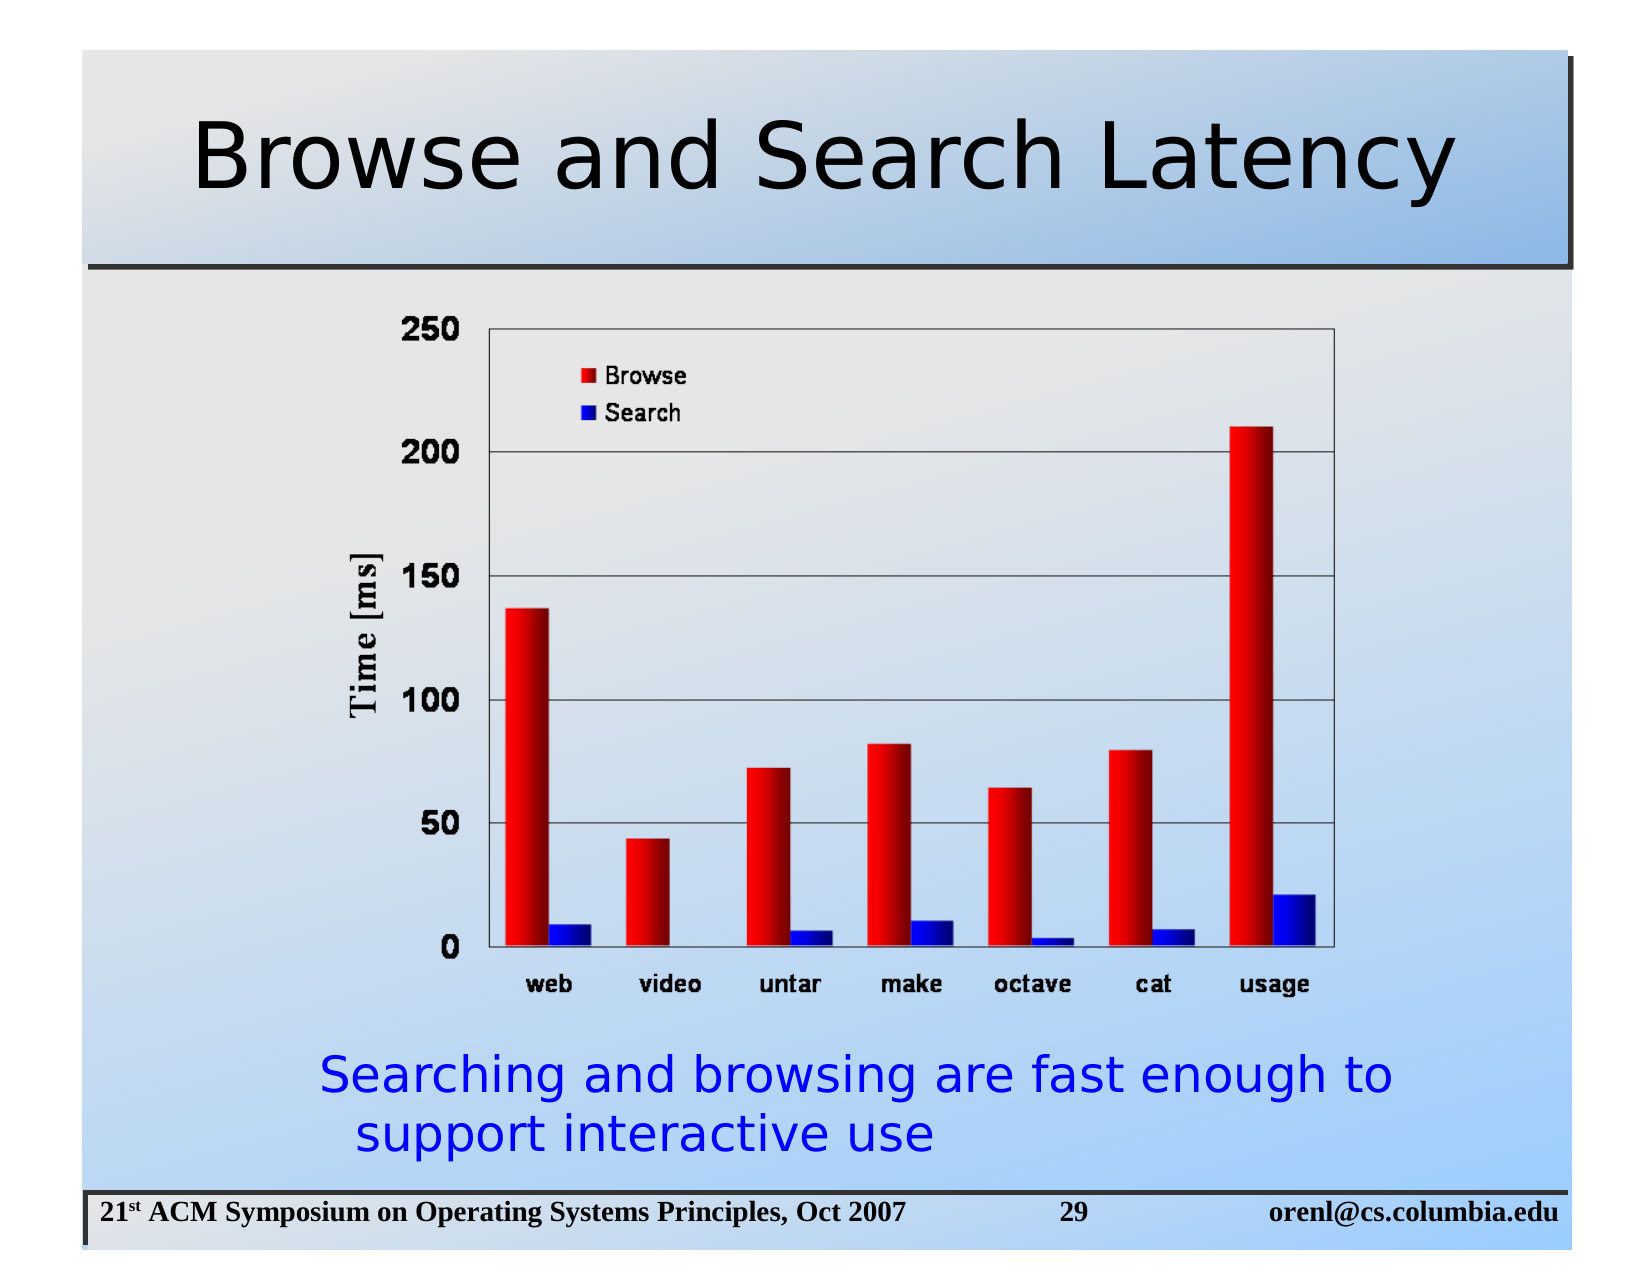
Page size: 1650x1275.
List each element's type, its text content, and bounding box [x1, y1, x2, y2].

title Browse and Search Latency [82, 50, 1568, 264]
list Searching and browsing are fast enough to support interactive use [224, 1031, 1460, 1163]
picture [299, 290, 1340, 1016]
